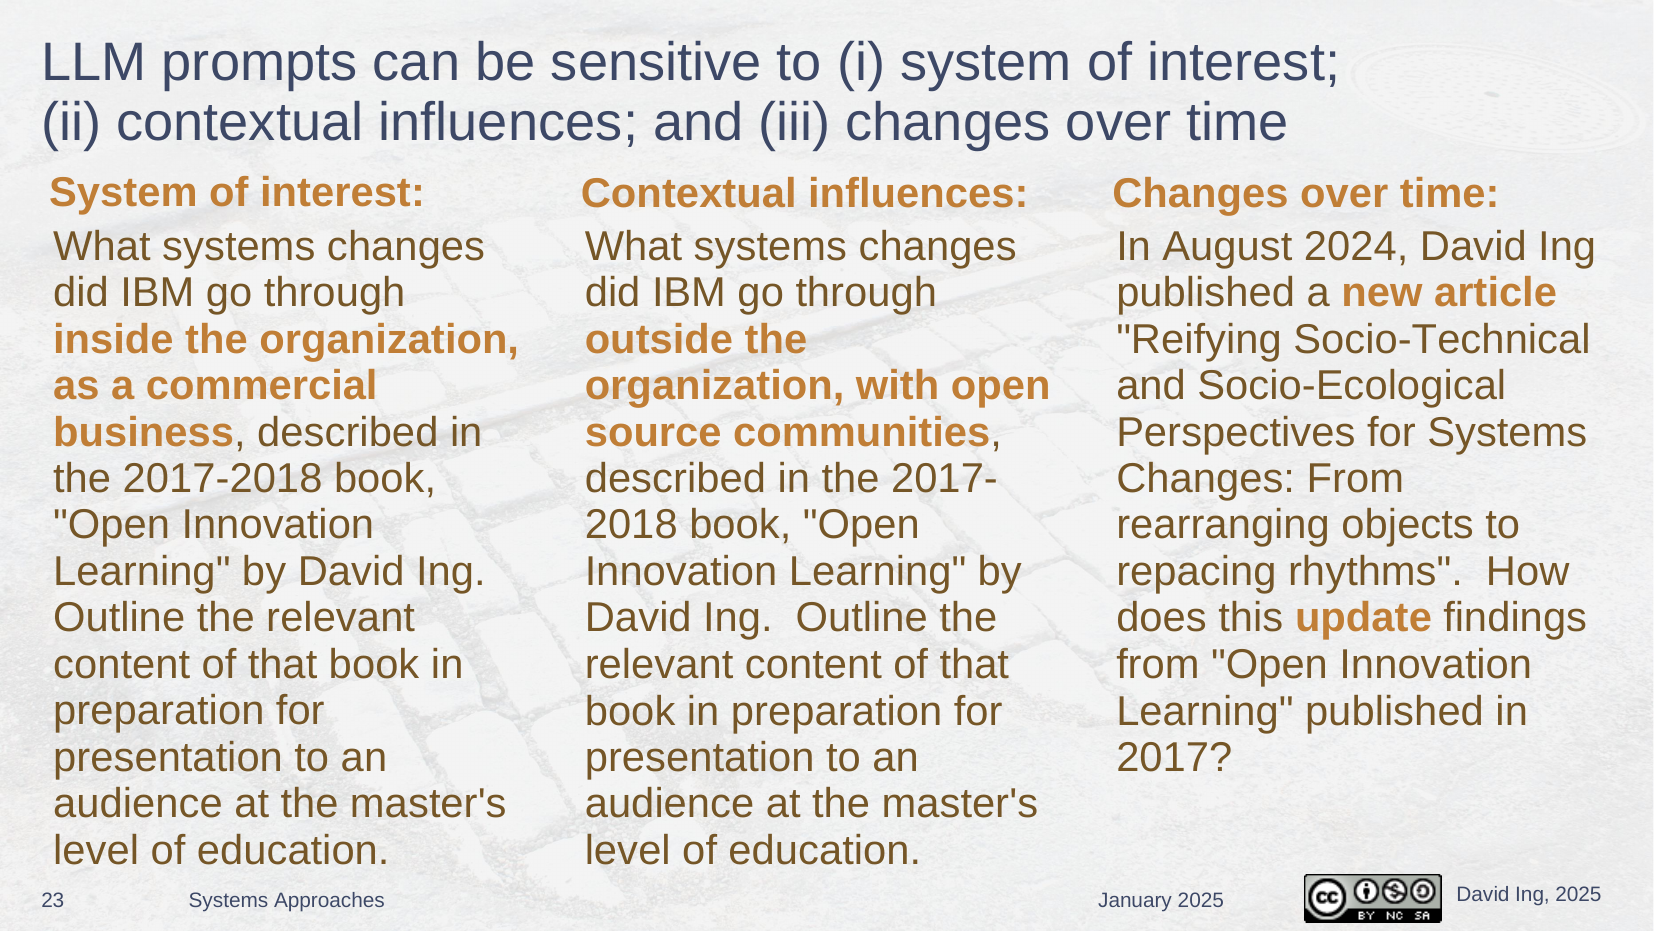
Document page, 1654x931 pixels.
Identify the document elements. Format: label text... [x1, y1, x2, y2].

text_box Contextual influences: [565, 161, 1097, 224]
text_box Changes over time: [1097, 161, 1648, 224]
text_box What systems changes did IBM go through outside the organization, with open source communities, described in the 2017-2018 book, "Open Innovation Learning" by David Ing. Outline the relevant content of that book in preparation for presentation to an audience at the master's level of education. [569, 224, 1081, 881]
text_box System of interest: [34, 161, 565, 224]
picture [0, 0, 1654, 931]
text_box What systems changes did IBM go through inside the organization, as a commercial business, described in the 2017-2018 book, "Open Innovation Learning" by David Ing. Outline the relevant content of that book in preparation for presentation to an audience at the master's level of education. [38, 224, 550, 881]
title LLM prompts can be sensitive to (i) system of interest; (ii) contextual influences; and (iii) changes over time [41, 30, 1613, 153]
text_box In August 2024, David Ing published a new article "Reifying Socio-Technical and Socio-Ecological Perspectives for Systems Changes: From rearranging objects to repacing rhythms". How does this update findings from "Open Innovation Learning" published in 2017? [1101, 224, 1613, 847]
